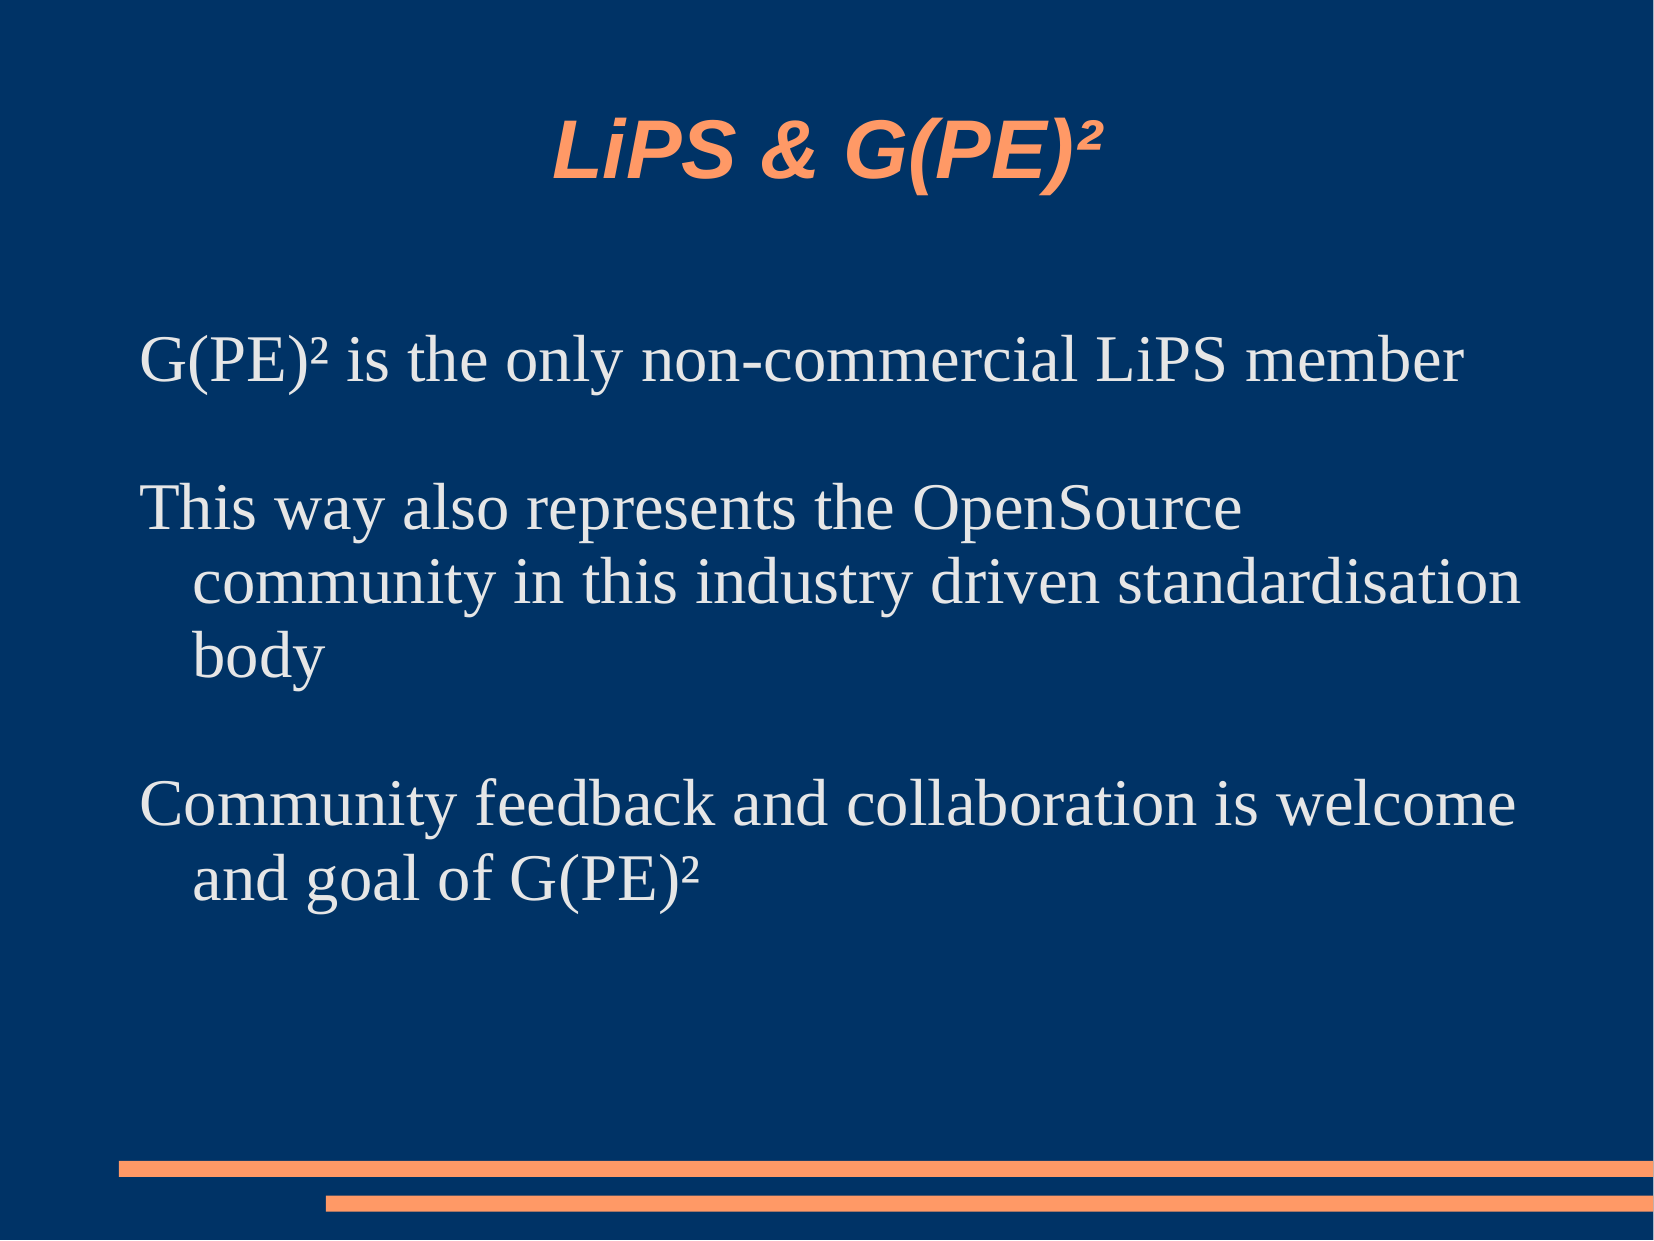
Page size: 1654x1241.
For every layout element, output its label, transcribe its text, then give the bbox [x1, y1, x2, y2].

list G(PE)² is the only non-commercial LiPS member This way also represents the OpenSource community in this industry driven standardisation body Community feedback and collaboration is welcome and goal of G(PE)² [121, 322, 1561, 1133]
title LiPS & G(PE)² [121, 46, 1534, 254]
